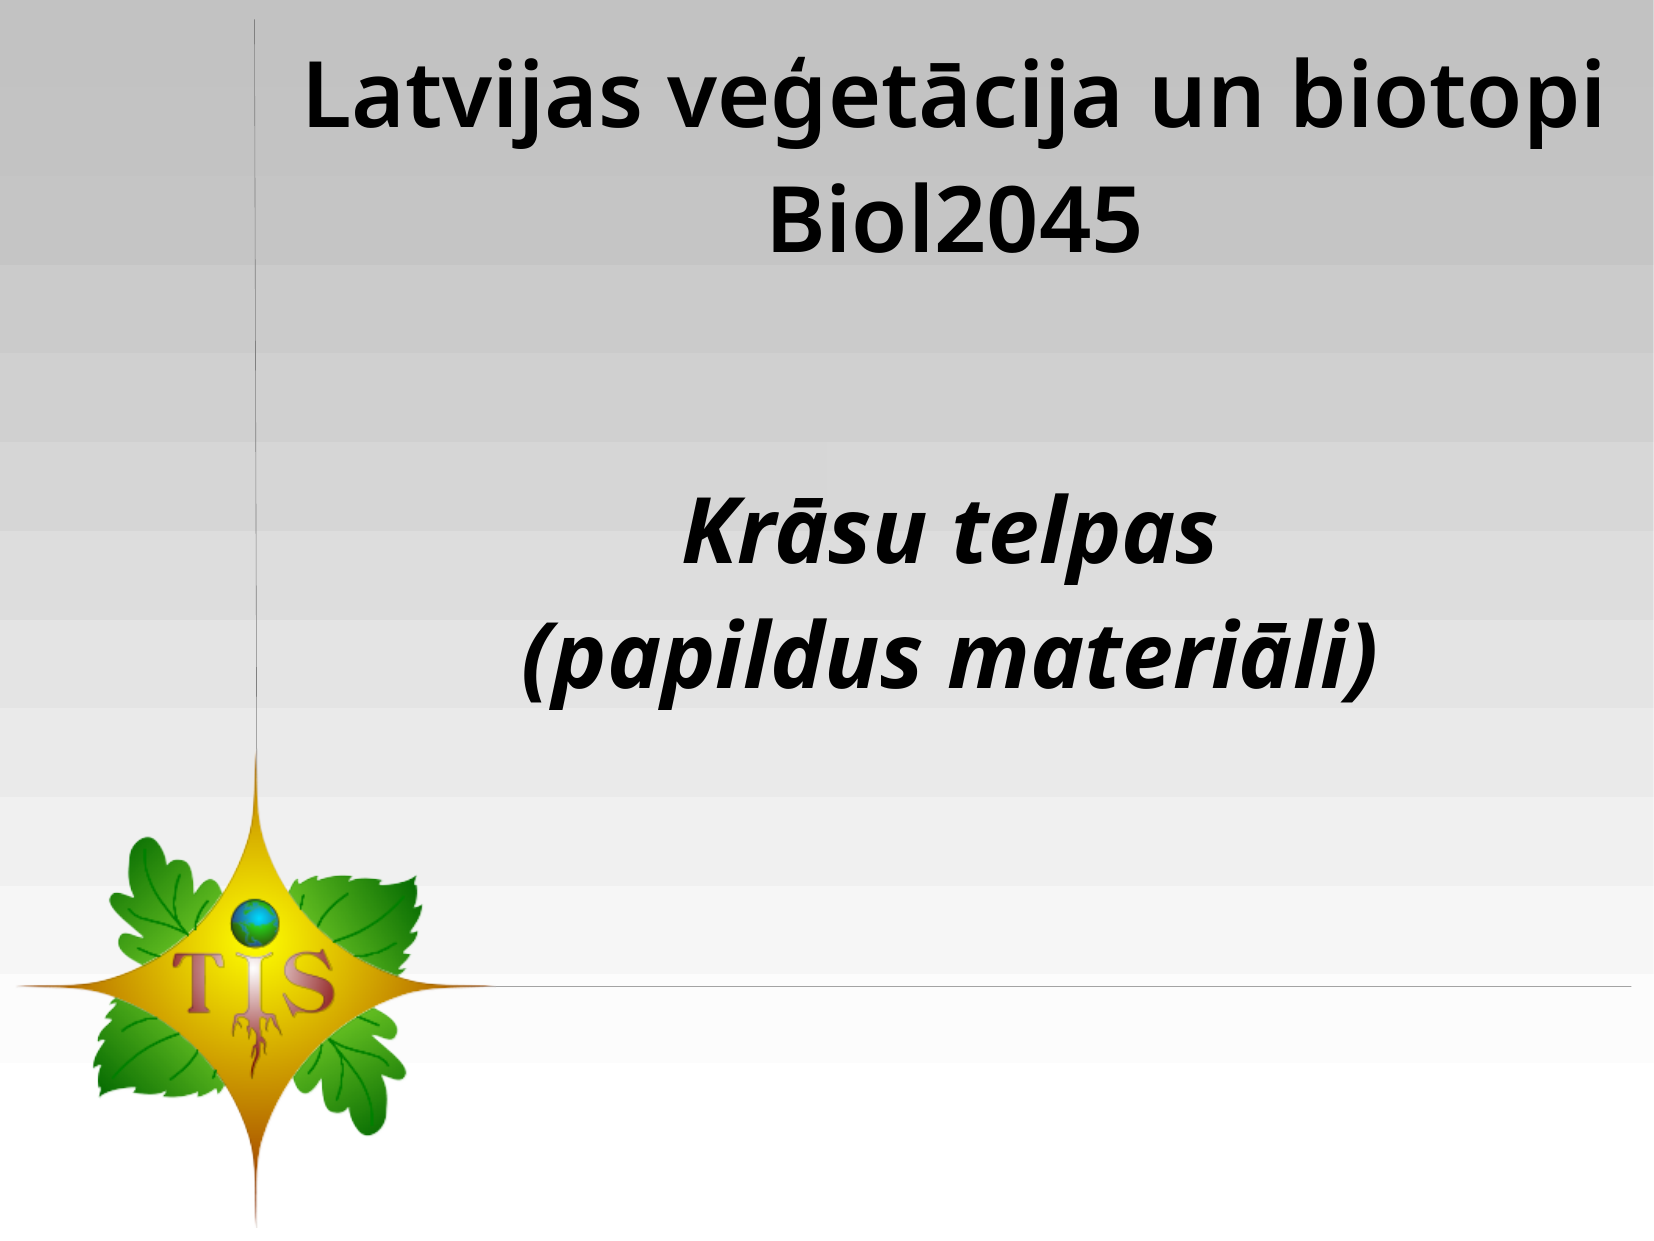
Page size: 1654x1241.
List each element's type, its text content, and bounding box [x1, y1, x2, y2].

title Krāsu telpas (papildus materiāli) [295, 324, 1607, 857]
picture [0, 0, 1654, 1241]
